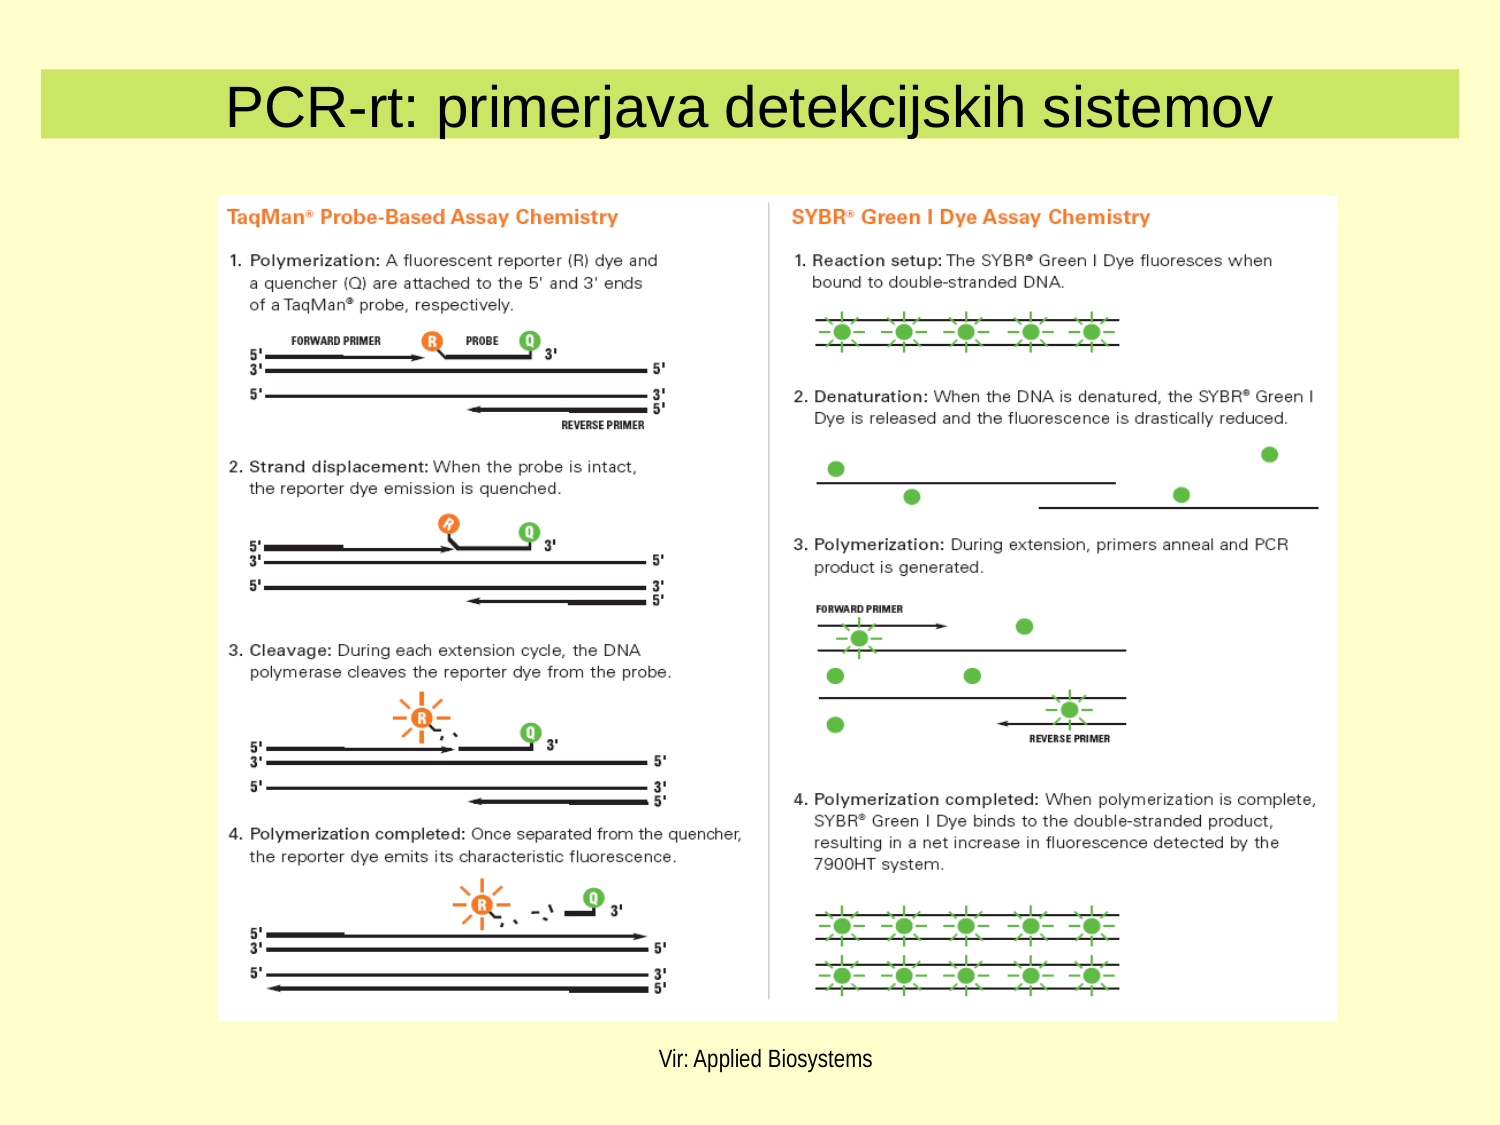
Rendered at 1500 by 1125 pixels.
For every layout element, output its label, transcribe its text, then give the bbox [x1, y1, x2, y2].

picture [218, 196, 1337, 1021]
text_box Vir: Applied Biosystems [644, 1034, 889, 1080]
text_box PCR-rt: primerjava detekcijskih sistemov [41, 69, 1459, 139]
